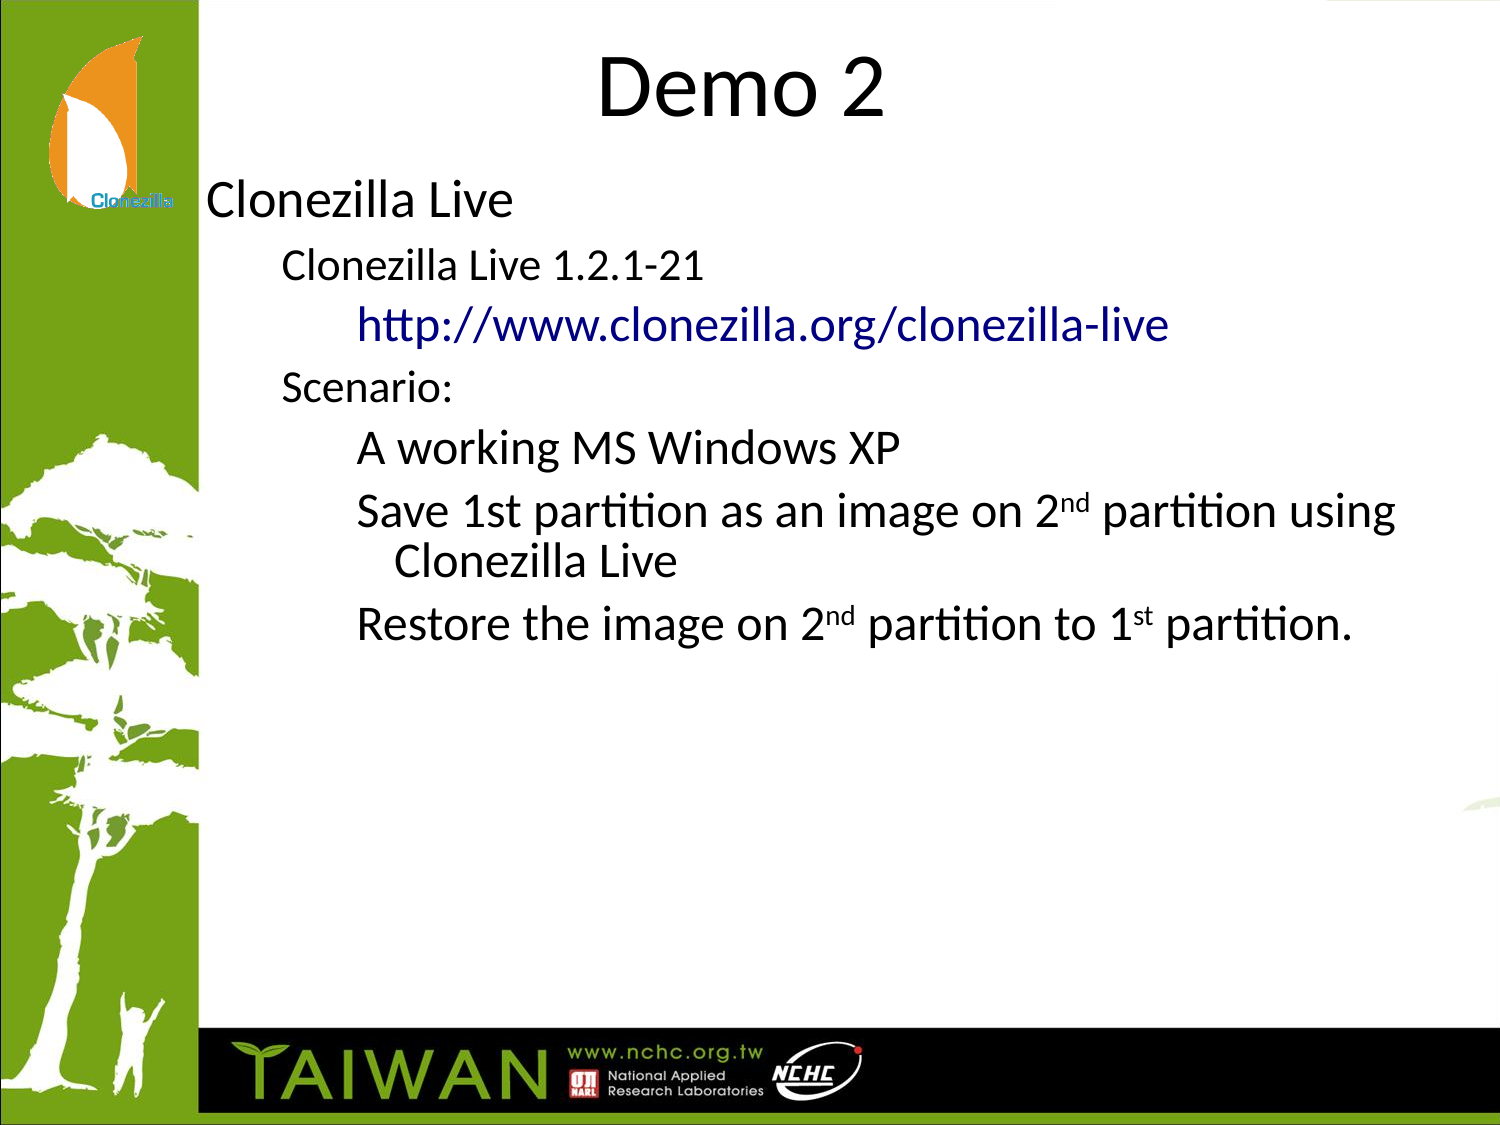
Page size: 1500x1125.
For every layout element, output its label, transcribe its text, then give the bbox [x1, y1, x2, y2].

title Demo 2 [67, 0, 1418, 188]
list Clonezilla Live Clonezilla Live 1.2.1-21 http://www.clonezilla.org/clonezilla-live Scenario: A working MS Windows XP Save 1st partition as an image on 2nd partition using Clonezilla Live Restore the image on 2nd partition to 1st partition. [206, 188, 1418, 975]
picture [0, 0, 1500, 1125]
